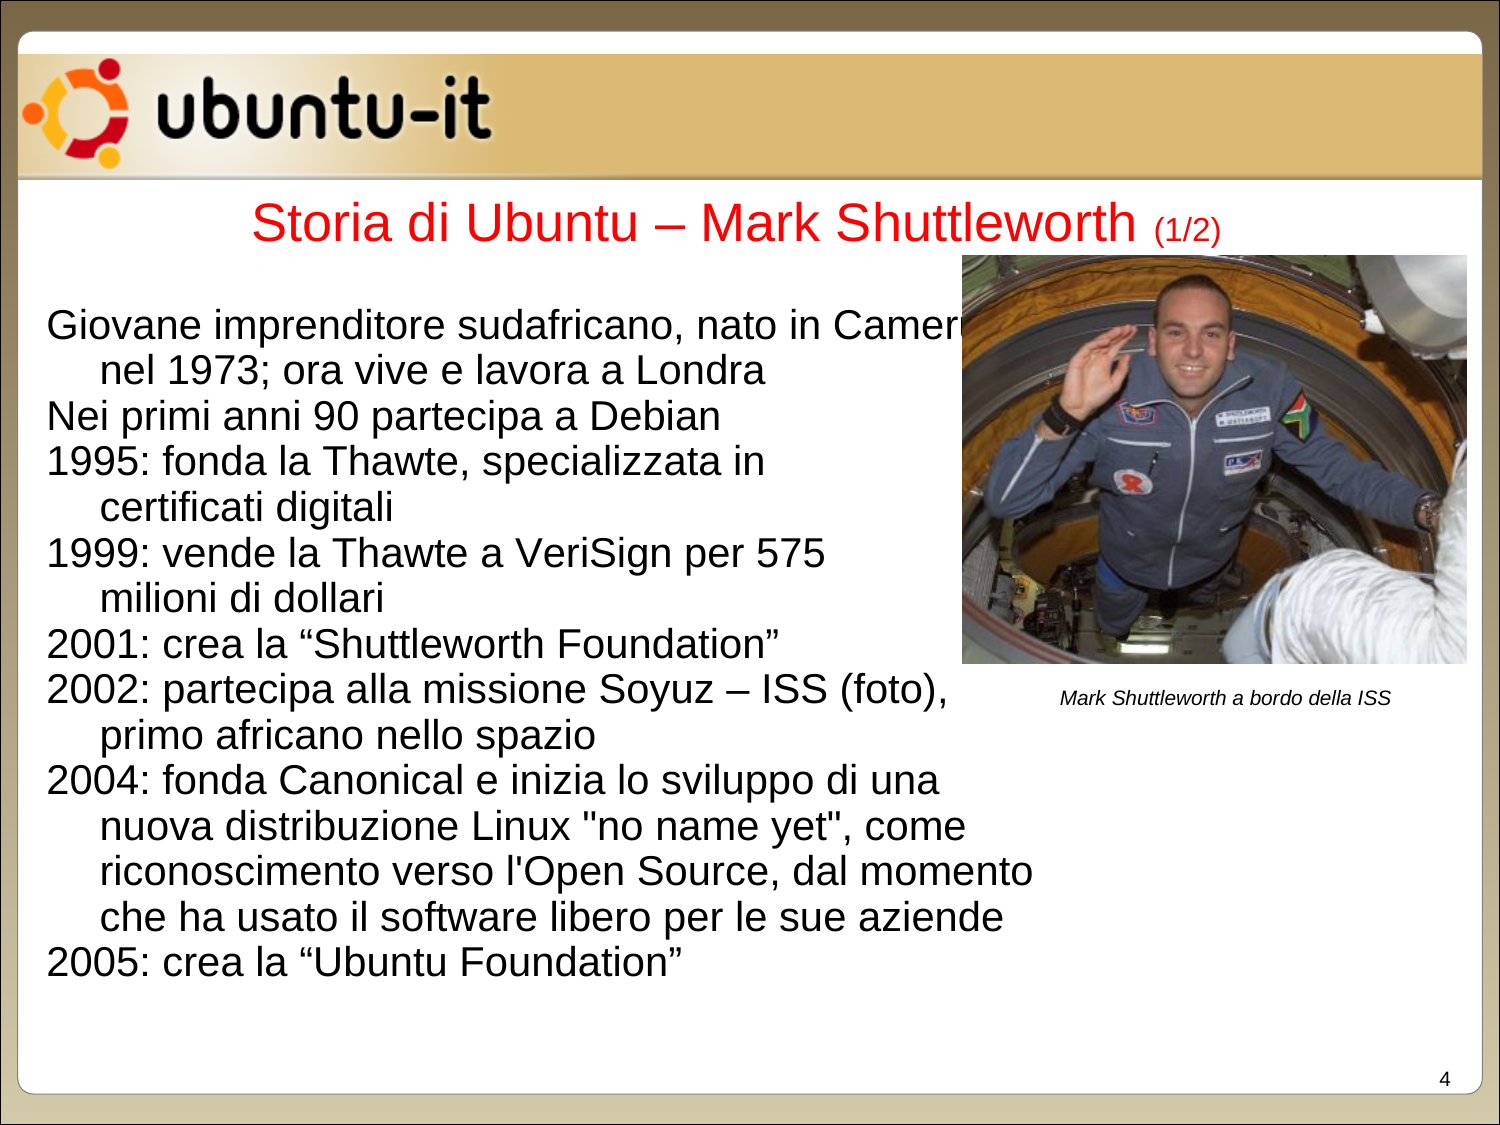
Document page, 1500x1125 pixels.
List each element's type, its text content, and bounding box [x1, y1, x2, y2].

list Giovane imprenditore sudafricano, nato in Camerun nel 1973; ora vive e lavora a Londra Nei primi anni 90 partecipa a Debian 1995: fonda la Thawte, specializzata in certificati digitali 1999: vende la Thawte a VeriSign per 575 milioni di dollari 2001: crea la “Shuttleworth Foundation” 2002: partecipa alla missione Soyuz – ISS (foto), primo africano nello spazio 2004: fonda Canonical e inizia lo sviluppo di una nuova distribuzione Linux "no name yet", come riconoscimento verso l'Open Source, dal momento che ha usato il software libero per le sue aziende 2005: crea la “Ubuntu Foundation” [29, 295, 1070, 1102]
title Storia di Ubuntu – Mark Shuttleworth (1/2) [17, 178, 1471, 262]
text_box Mark Shuttleworth a bordo della ISS [1003, 679, 1447, 718]
picture [962, 255, 1467, 664]
picture [18, 54, 1483, 180]
